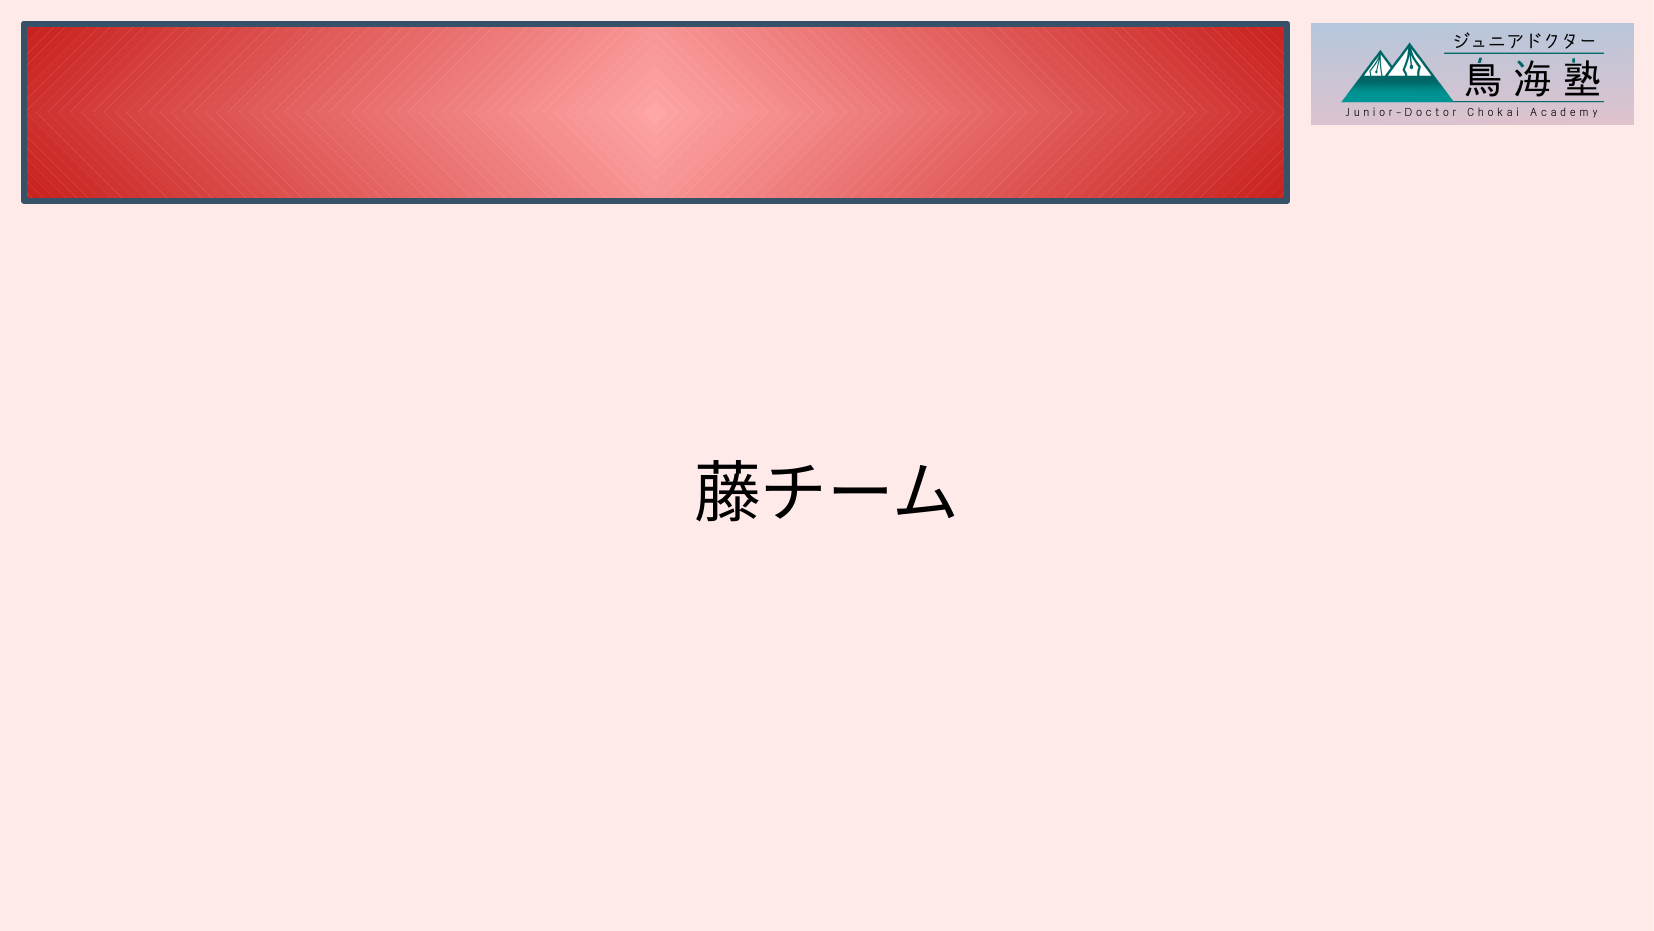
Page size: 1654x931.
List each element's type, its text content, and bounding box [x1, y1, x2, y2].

subtitle 藤チーム [82, 217, 1571, 758]
picture [1311, 23, 1634, 125]
